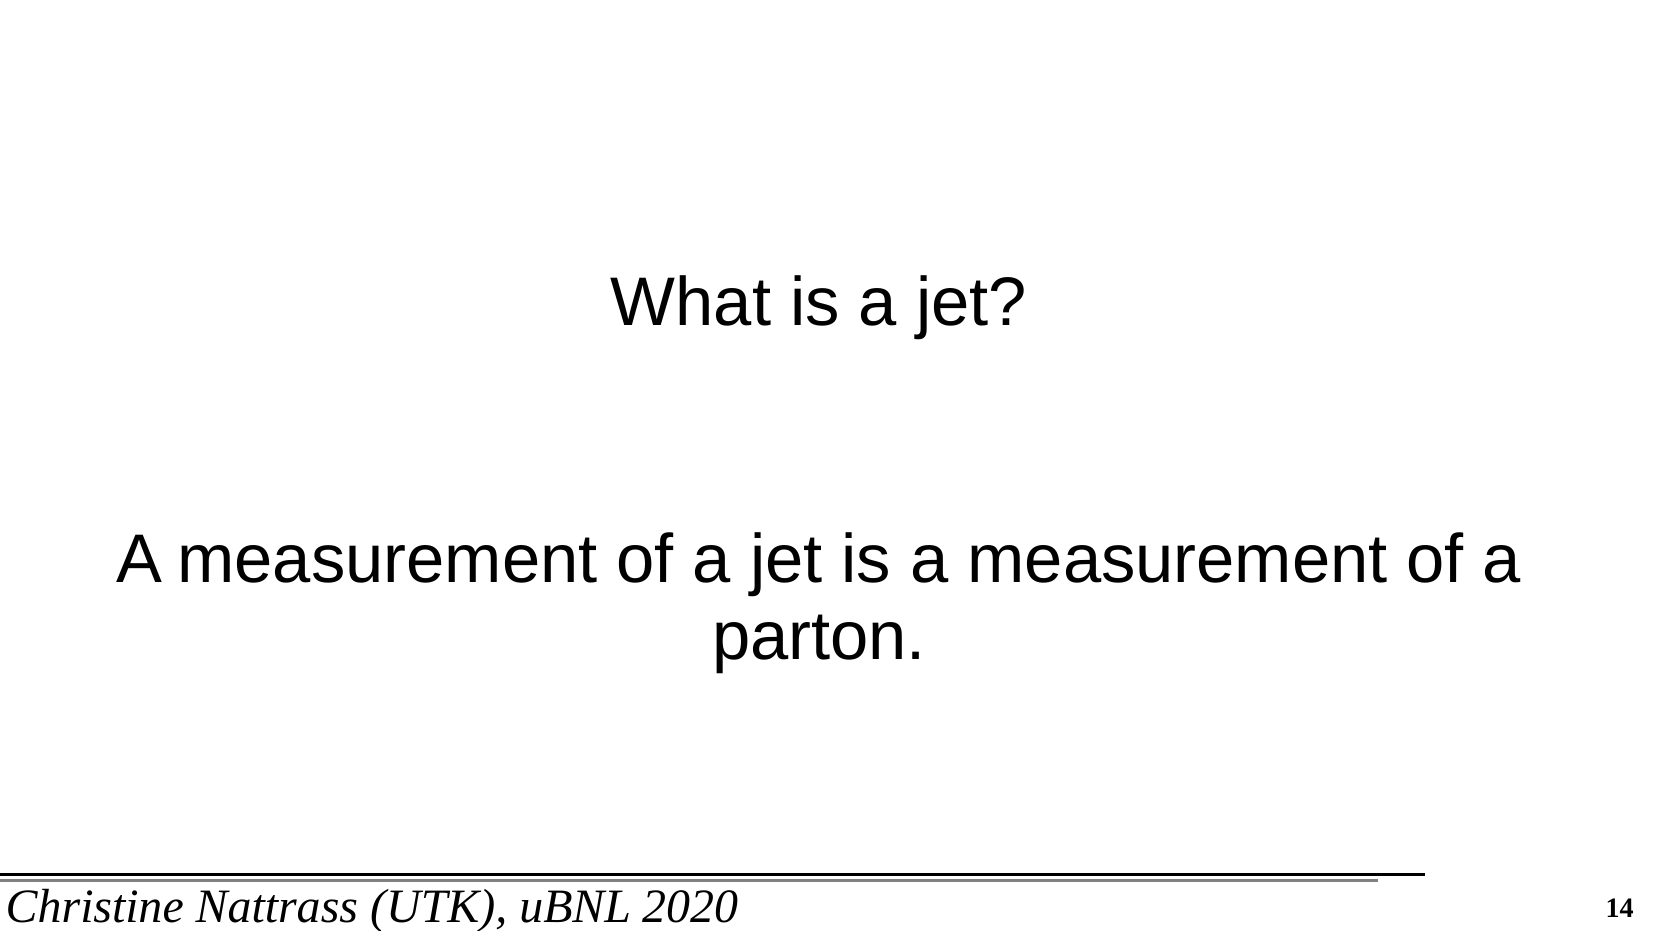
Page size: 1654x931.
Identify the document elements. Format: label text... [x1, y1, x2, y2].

title What is a jet? [75, 198, 1564, 406]
title A measurement of a jet is a measurement of a parton. [75, 493, 1564, 701]
